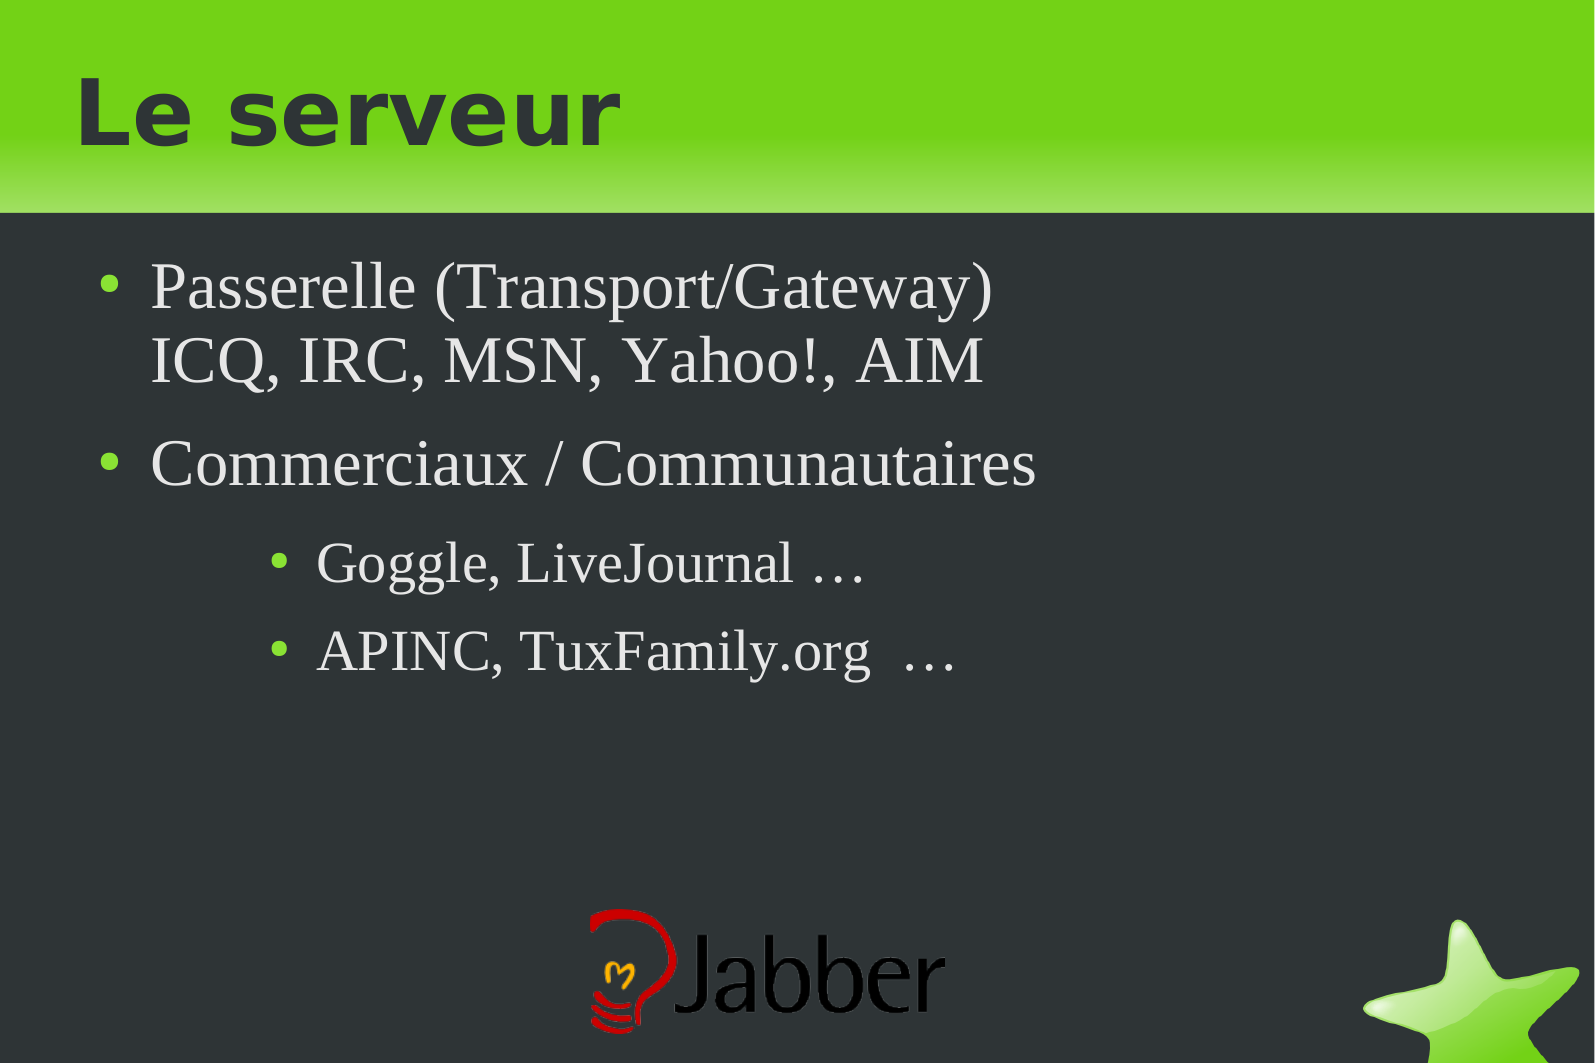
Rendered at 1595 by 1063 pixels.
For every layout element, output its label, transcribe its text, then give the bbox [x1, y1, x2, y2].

picture [0, 0, 1595, 1063]
title Le serveur [74, 24, 1510, 203]
list Passerelle (Transport/Gateway) ICQ, IRC, MSN, Yahoo!, AIM Commerciaux / Communautaires Goggle, LiveJournal … APINC, TuxFamily.org … [79, 248, 1515, 951]
